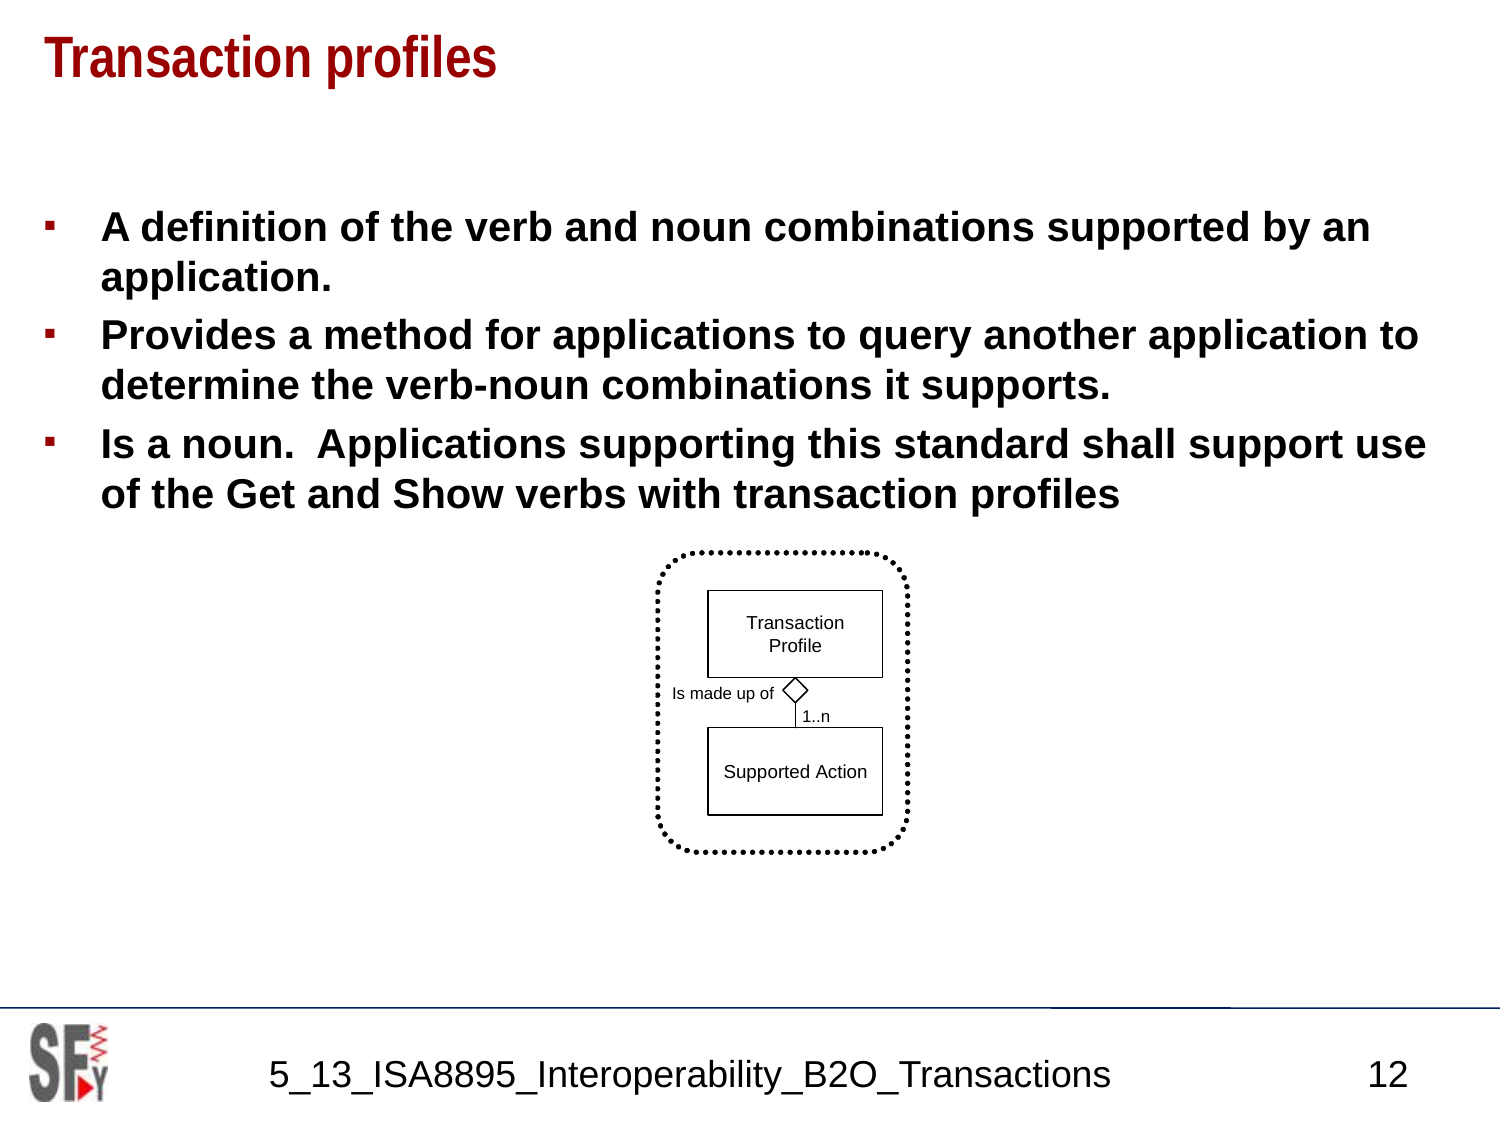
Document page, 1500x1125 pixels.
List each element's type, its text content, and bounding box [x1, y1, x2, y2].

slide_number <numéro> [1352, 1034, 1490, 1103]
list A definition of the verb and noun combinations supported by an application. Provides a method for applications to query another application to determine the verb-noun combinations it supports. Is a noun. Applications supporting this standard shall support use of the Get and Show verbs with transaction profiles [29, 184, 1471, 988]
picture [655, 550, 913, 858]
title Transaction profiles [29, 12, 1471, 138]
footer 5_13_ISA8895_Interoperability_B2O_Transactions [253, 1034, 1336, 1103]
picture [29, 1023, 108, 1102]
